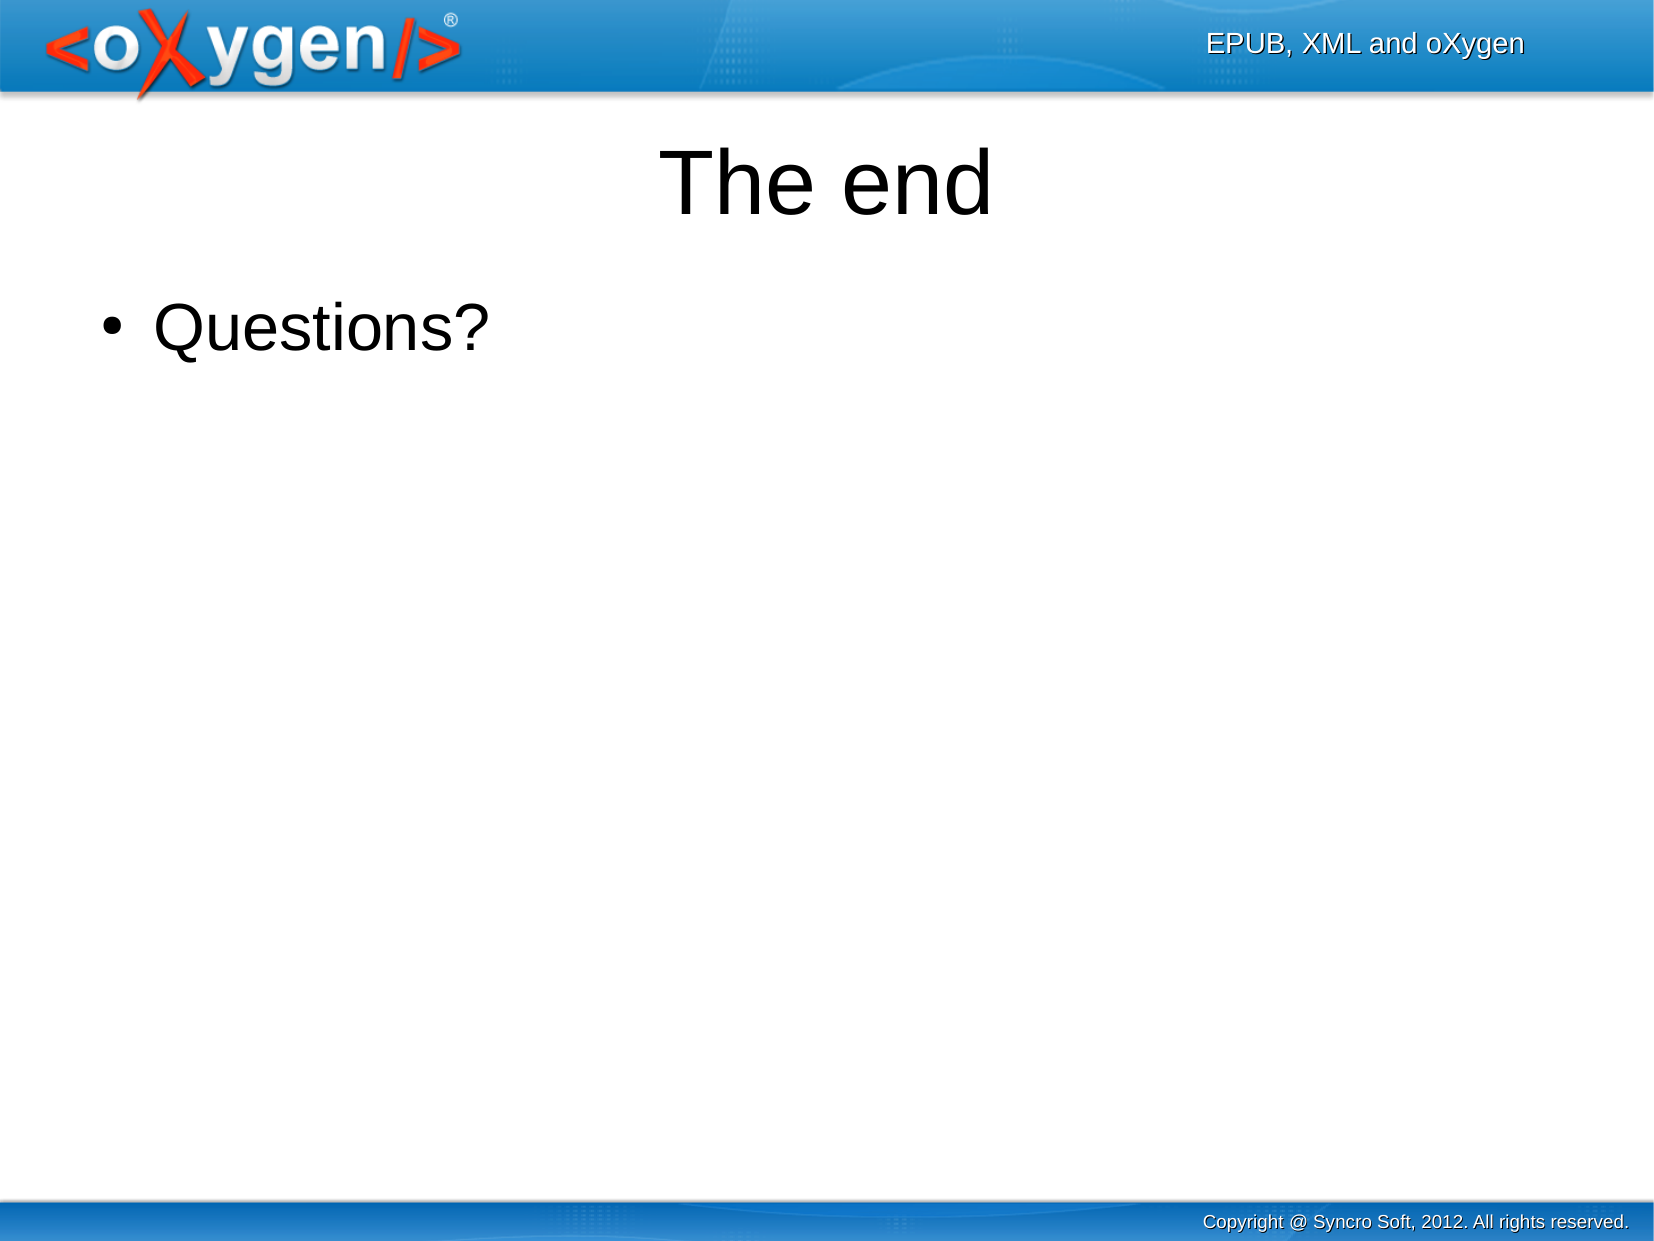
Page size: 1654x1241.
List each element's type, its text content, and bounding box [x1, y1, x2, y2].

picture [0, 0, 1654, 109]
title The end [82, 78, 1571, 287]
picture [0, 1195, 1654, 1241]
list Questions? [82, 290, 1571, 1010]
